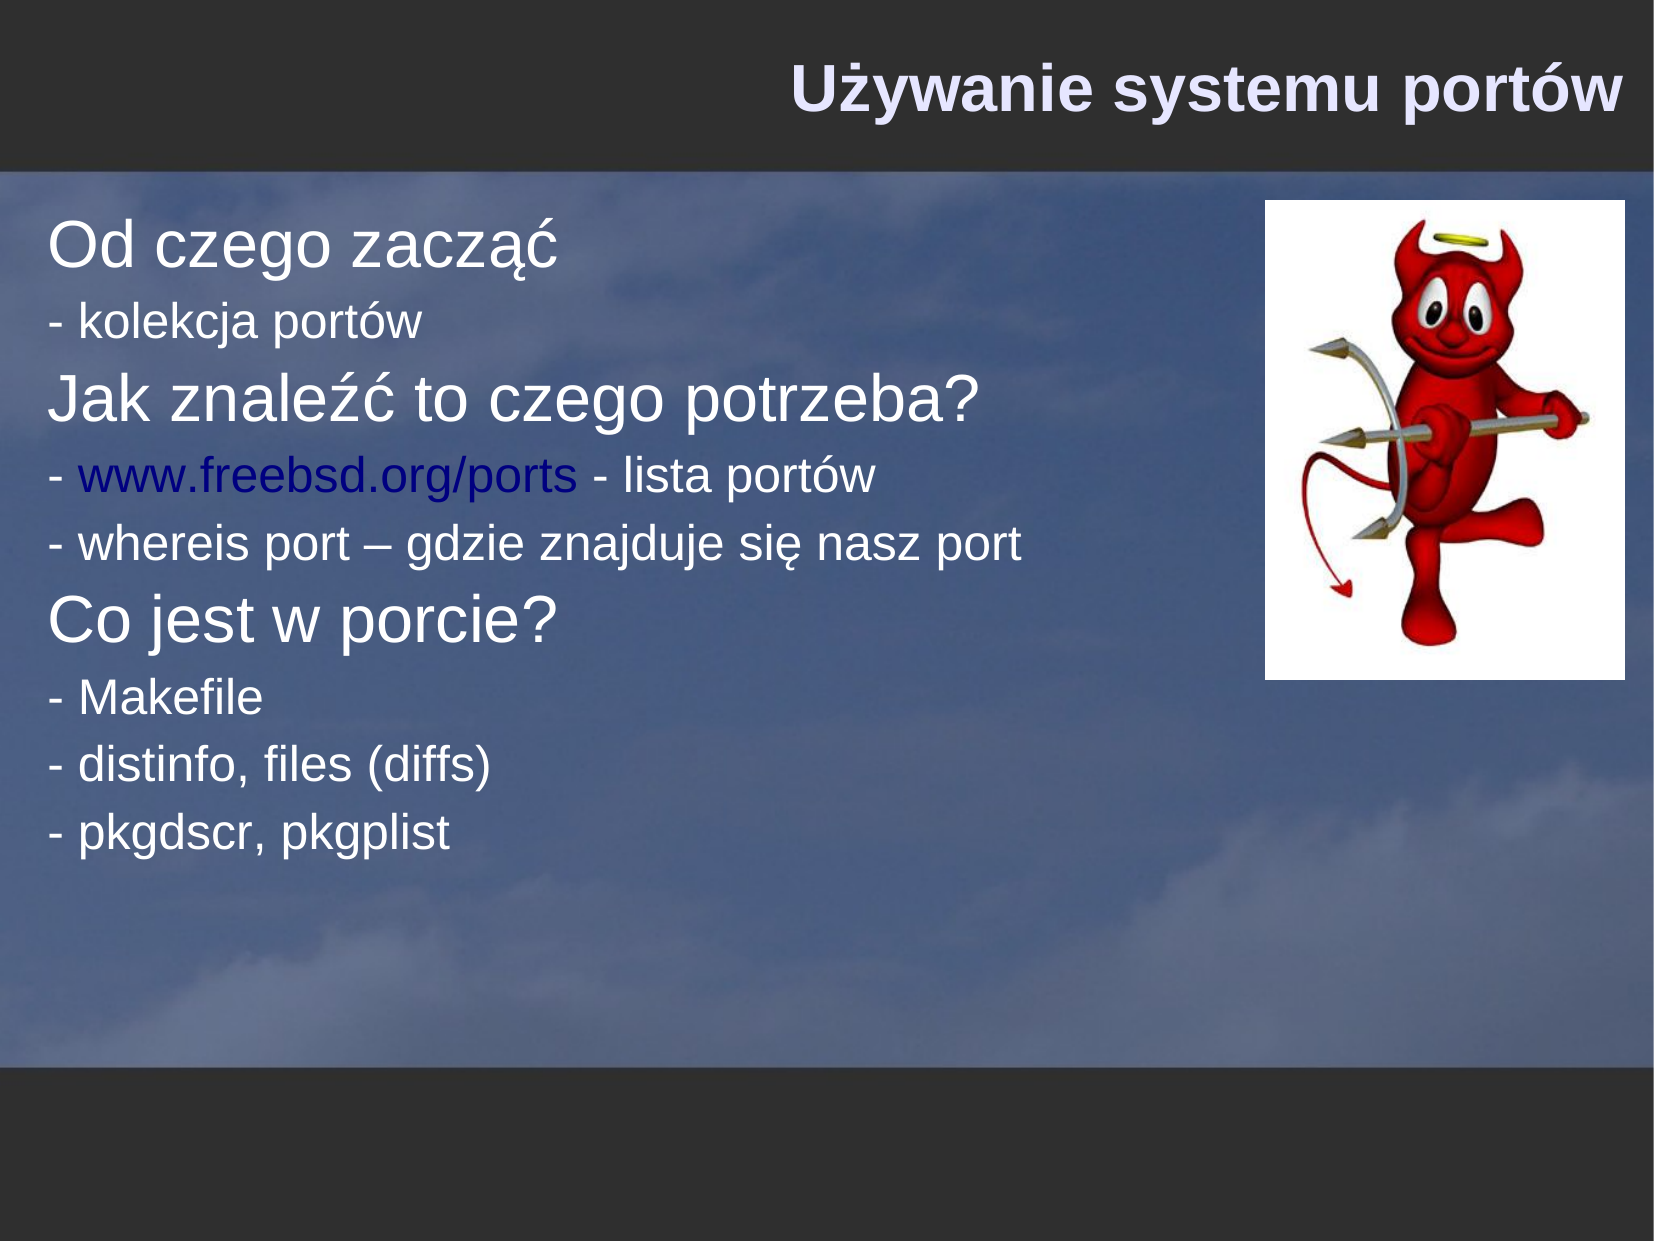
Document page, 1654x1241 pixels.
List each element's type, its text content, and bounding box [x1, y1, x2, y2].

list Od czego zacząć - kolekcja portów Jak znaleźć to czego potrzeba? - www.freebsd.org/ports - lista portów - whereis port – gdzie znajduje się nasz port Co jest w porcie? - Makefile - distinfo, files (diffs) - pkgdscr, pkgplist [29, 206, 1625, 1034]
picture [0, 0, 1654, 1241]
title Używanie systemu portów [29, 29, 1625, 148]
